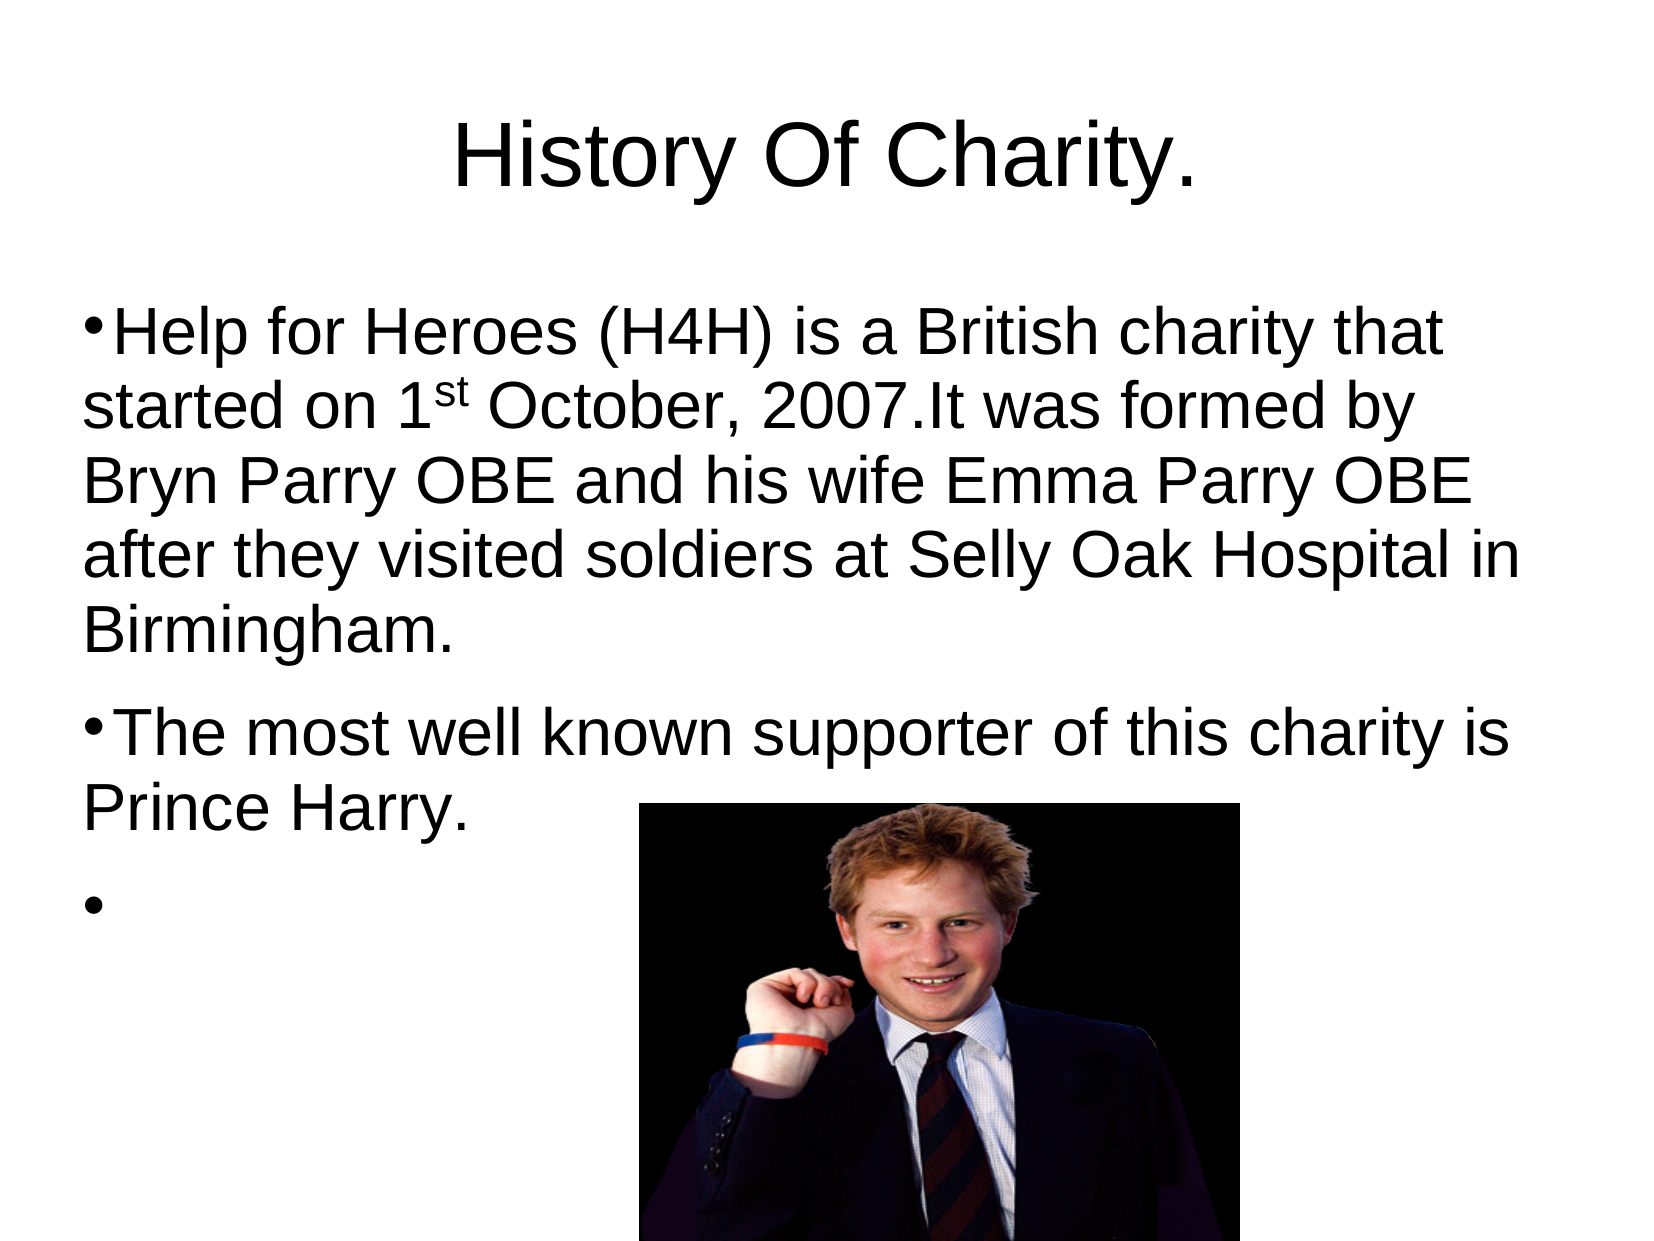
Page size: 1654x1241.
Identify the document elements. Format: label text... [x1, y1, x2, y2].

picture [639, 803, 1240, 1241]
list Help for Heroes (H4H) is a British charity that started on 1st October, 2007.It was formed by Bryn Parry OBE and his wife Emma Parry OBE after they visited soldiers at Selly Oak Hospital in Birmingham. The most well known supporter of this charity is Prince Harry. [82, 290, 1571, 1109]
title History Of Charity. [82, 49, 1571, 257]
